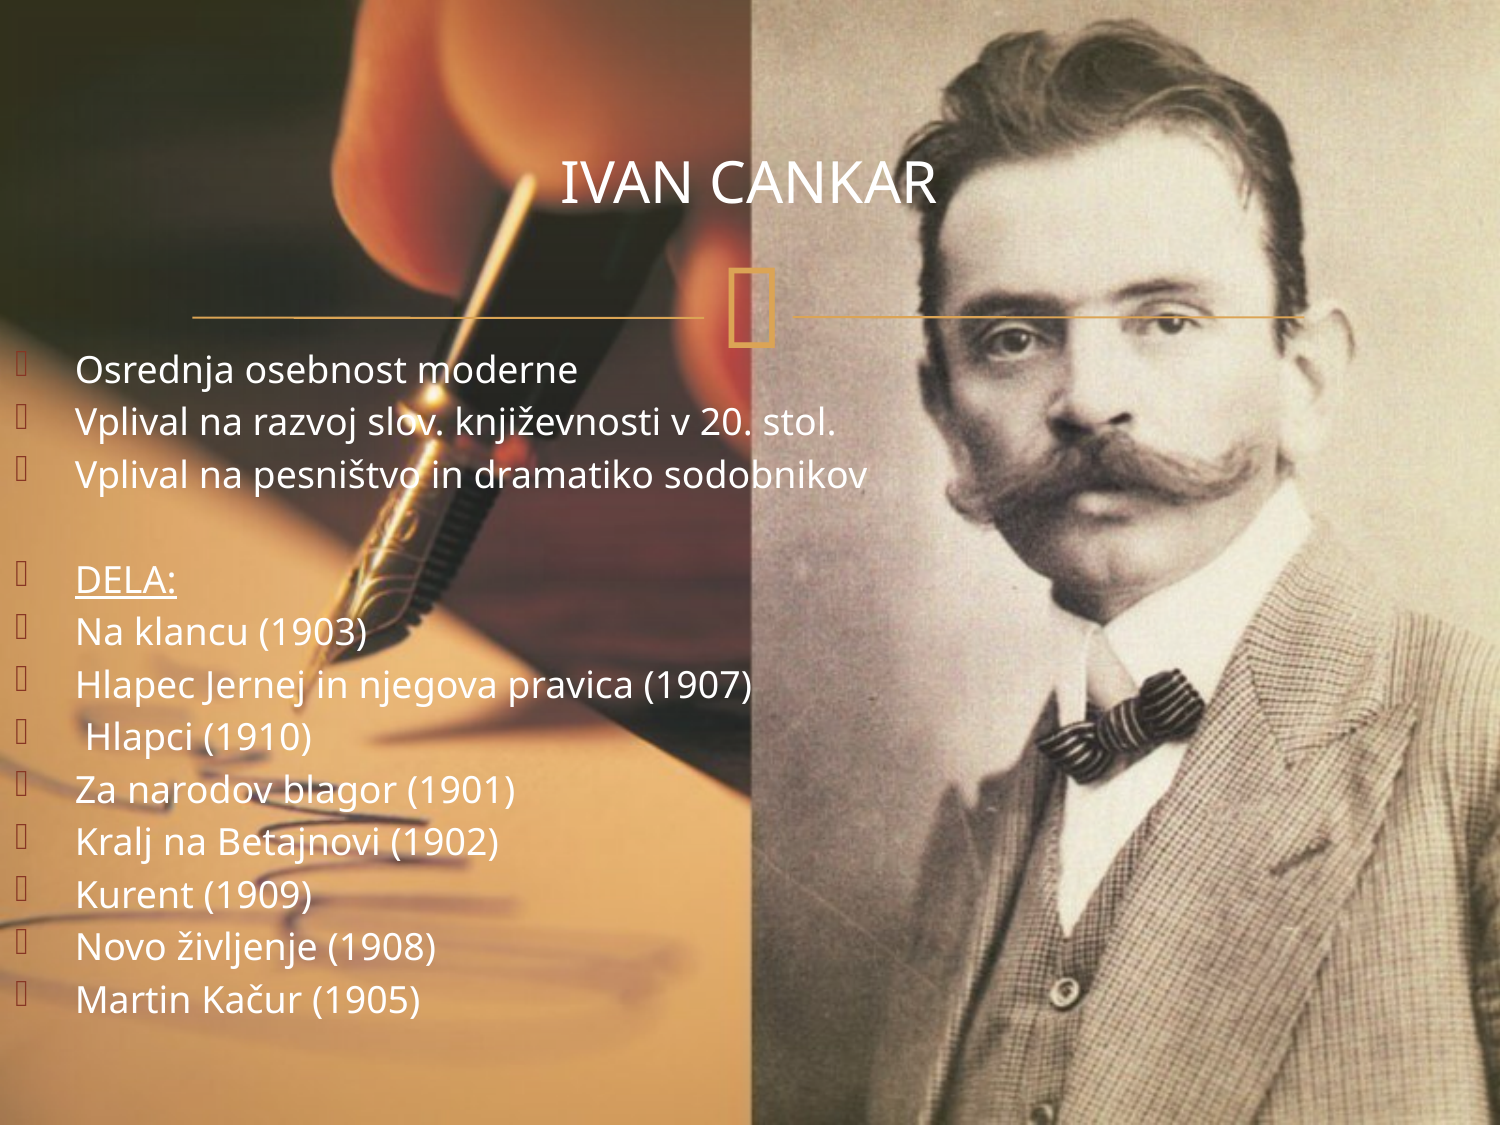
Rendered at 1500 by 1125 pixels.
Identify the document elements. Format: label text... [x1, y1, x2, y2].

title IVAN CANKAR [113, 93, 1386, 267]
list Osrednja osebnost moderne Vplival na razvoj slov. književnosti v 20. stol. Vplival na pesništvo in dramatiko sodobnikov DELA: Na klancu (1903) Hlapec Jernej in njegova pravica (1907) Hlapci (1910) Za narodov blagor (1901) Kralj na Betajnovi (1902) Kurent (1909) Novo življenje (1908) Martin Kačur (1905) [0, 338, 1271, 1125]
